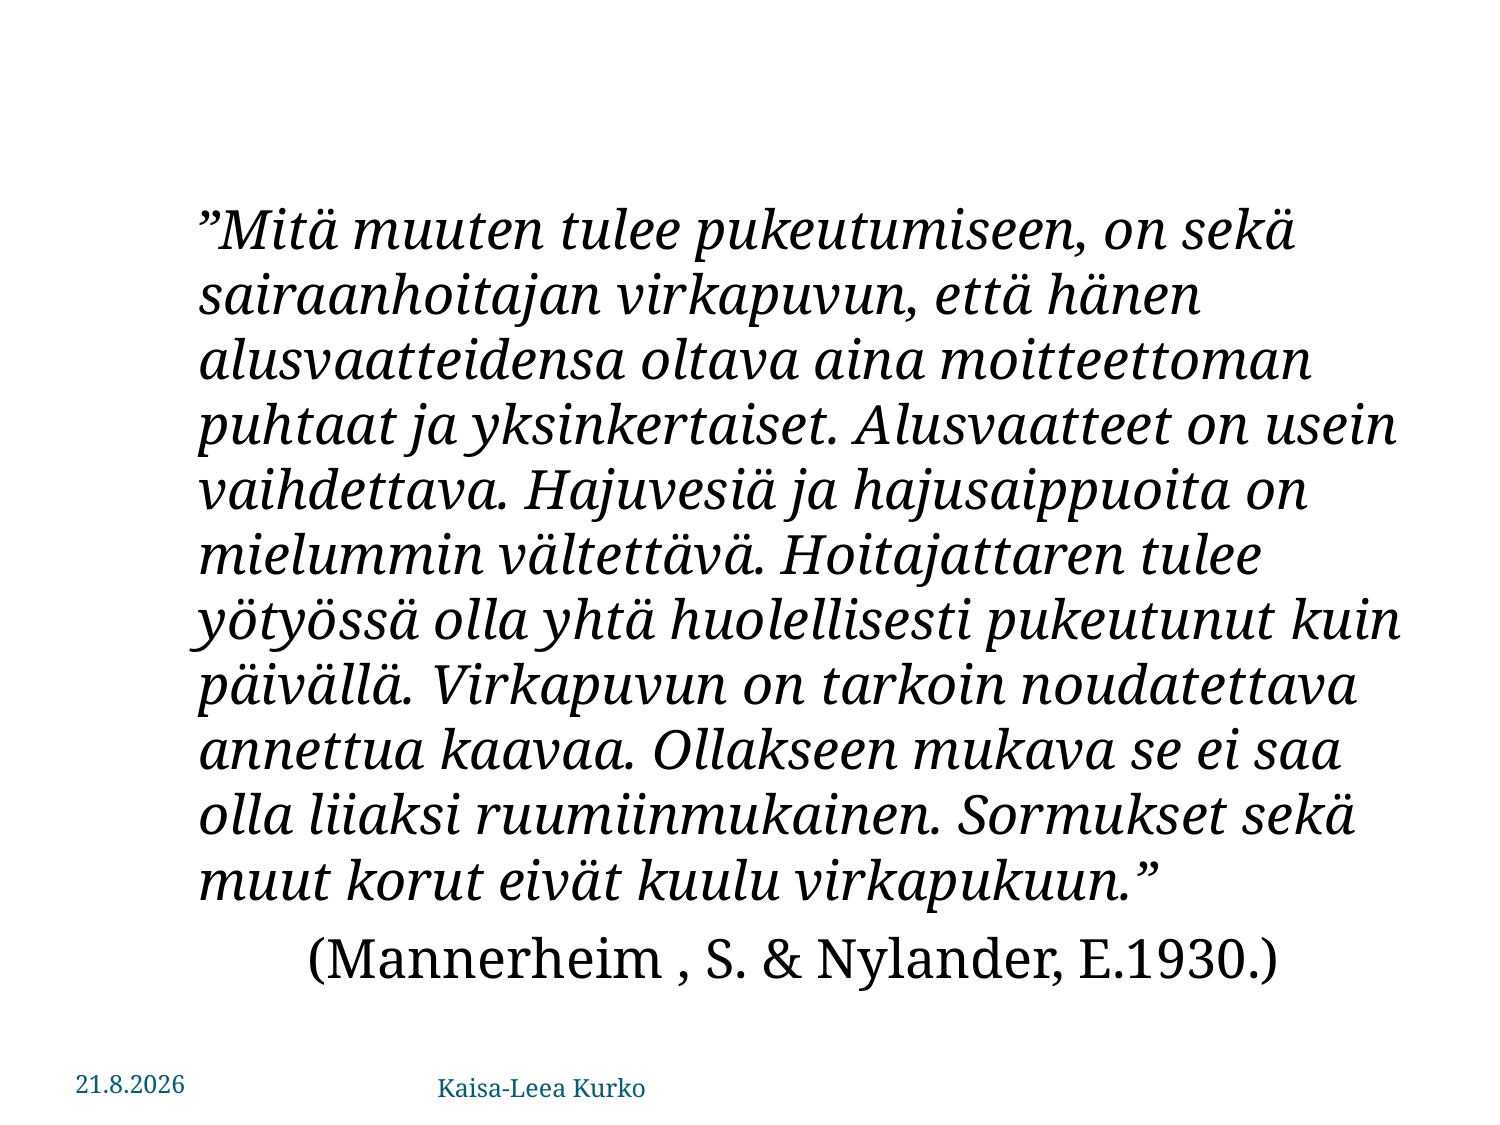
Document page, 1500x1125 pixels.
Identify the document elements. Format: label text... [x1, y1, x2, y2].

text_box Kaisa-Leea Kurko [437, 1042, 988, 1103]
list ”Mitä muuten tulee pukeutumiseen, on sekä sairaanhoitajan virkapuvun, että hänen alusvaatteidensa oltava aina moitteettoman puhtaat ja yksinkertaiset. Alusvaatteet on usein vaihdettava. Hajuvesiä ja hajusaippuoita on mielummin vältettävä. Hoitajattaren tulee yötyössä olla yhtä huolellisesti pukeutunut kuin päivällä. Virkapuvun on tarkoin noudatettava annettua kaavaa. Ollakseen mukava se ei saa olla liiaksi ruumiinmukainen. Sormukset sekä muut korut eivät kuulu virkapukuun.” (Mannerheim , S. & Nylander, E.1930.) [93, 187, 1444, 1125]
text_box 9.8.2020 [74, 1042, 426, 1103]
